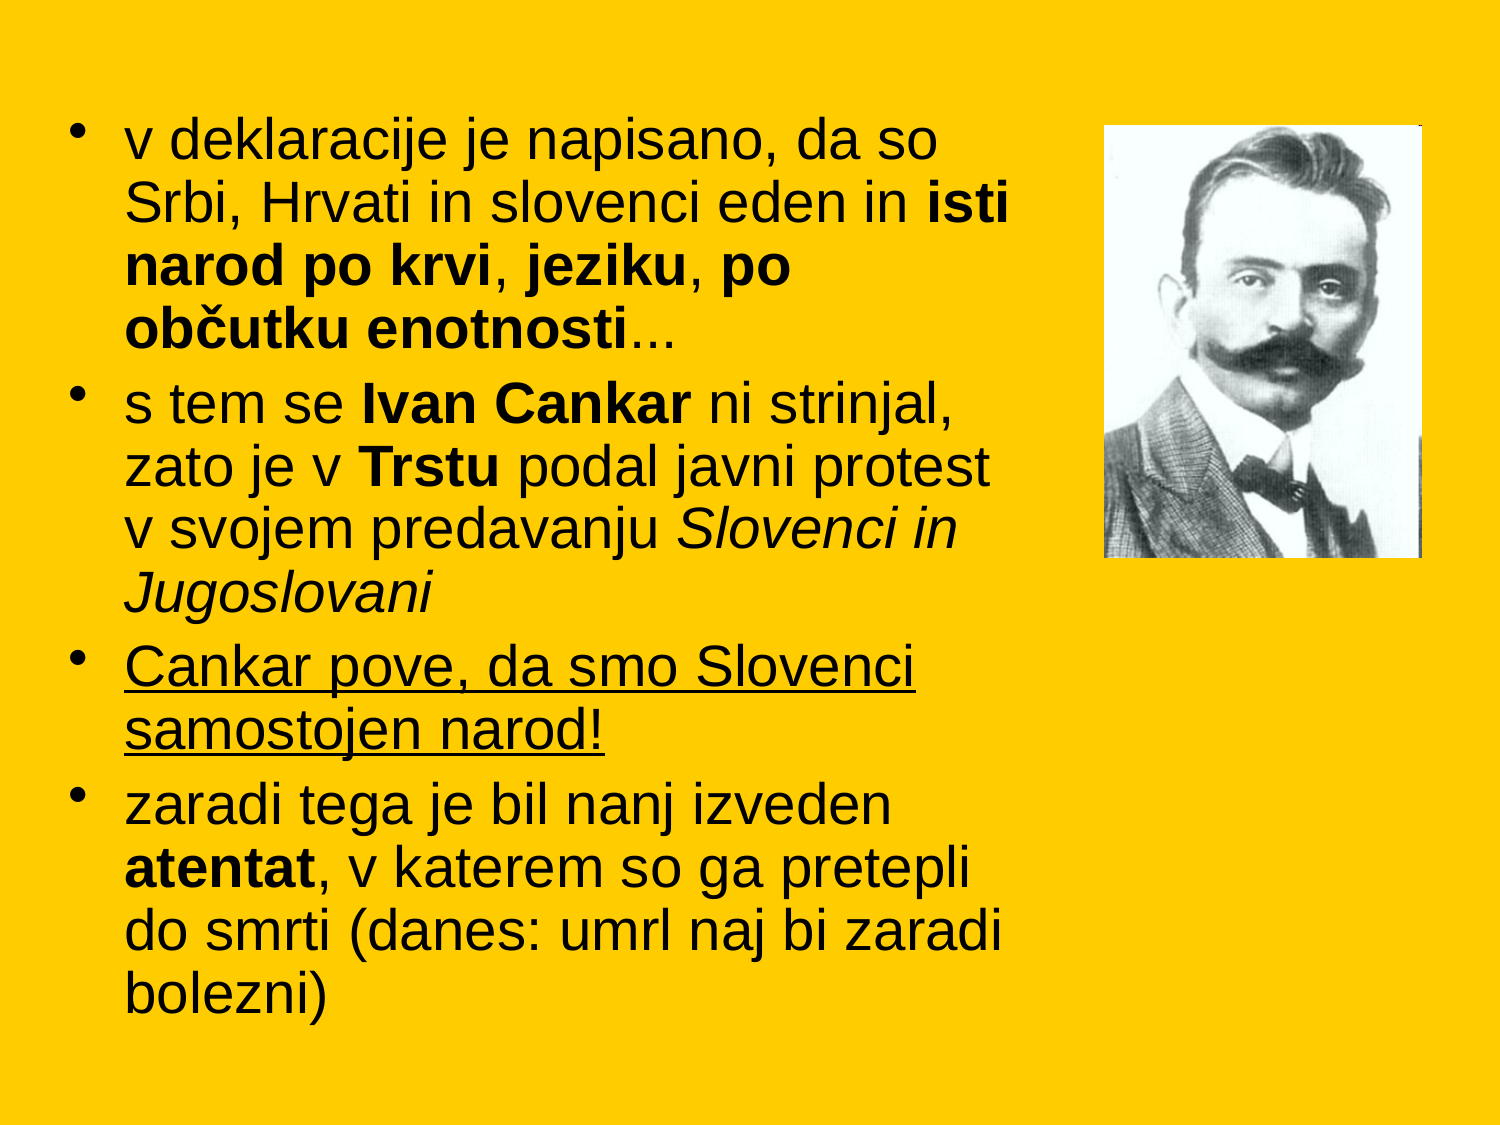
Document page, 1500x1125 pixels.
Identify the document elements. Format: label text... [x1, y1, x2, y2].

list v deklaracije je napisano, da so Srbi, Hrvati in slovenci eden in isti narod po krvi, jeziku, po občutku enotnosti... s tem se Ivan Cankar ni strinjal, zato je v Trstu podal javni protest v svojem predavanju Slovenci in Jugoslovani Cankar pove, da smo Slovenci samostojen narod! zaradi tega je bil nanj izveden atentat, v katerem so ga pretepli do smrti (danes: umrl naj bi zaradi bolezni) [53, 101, 1034, 1094]
picture [1104, 125, 1422, 559]
